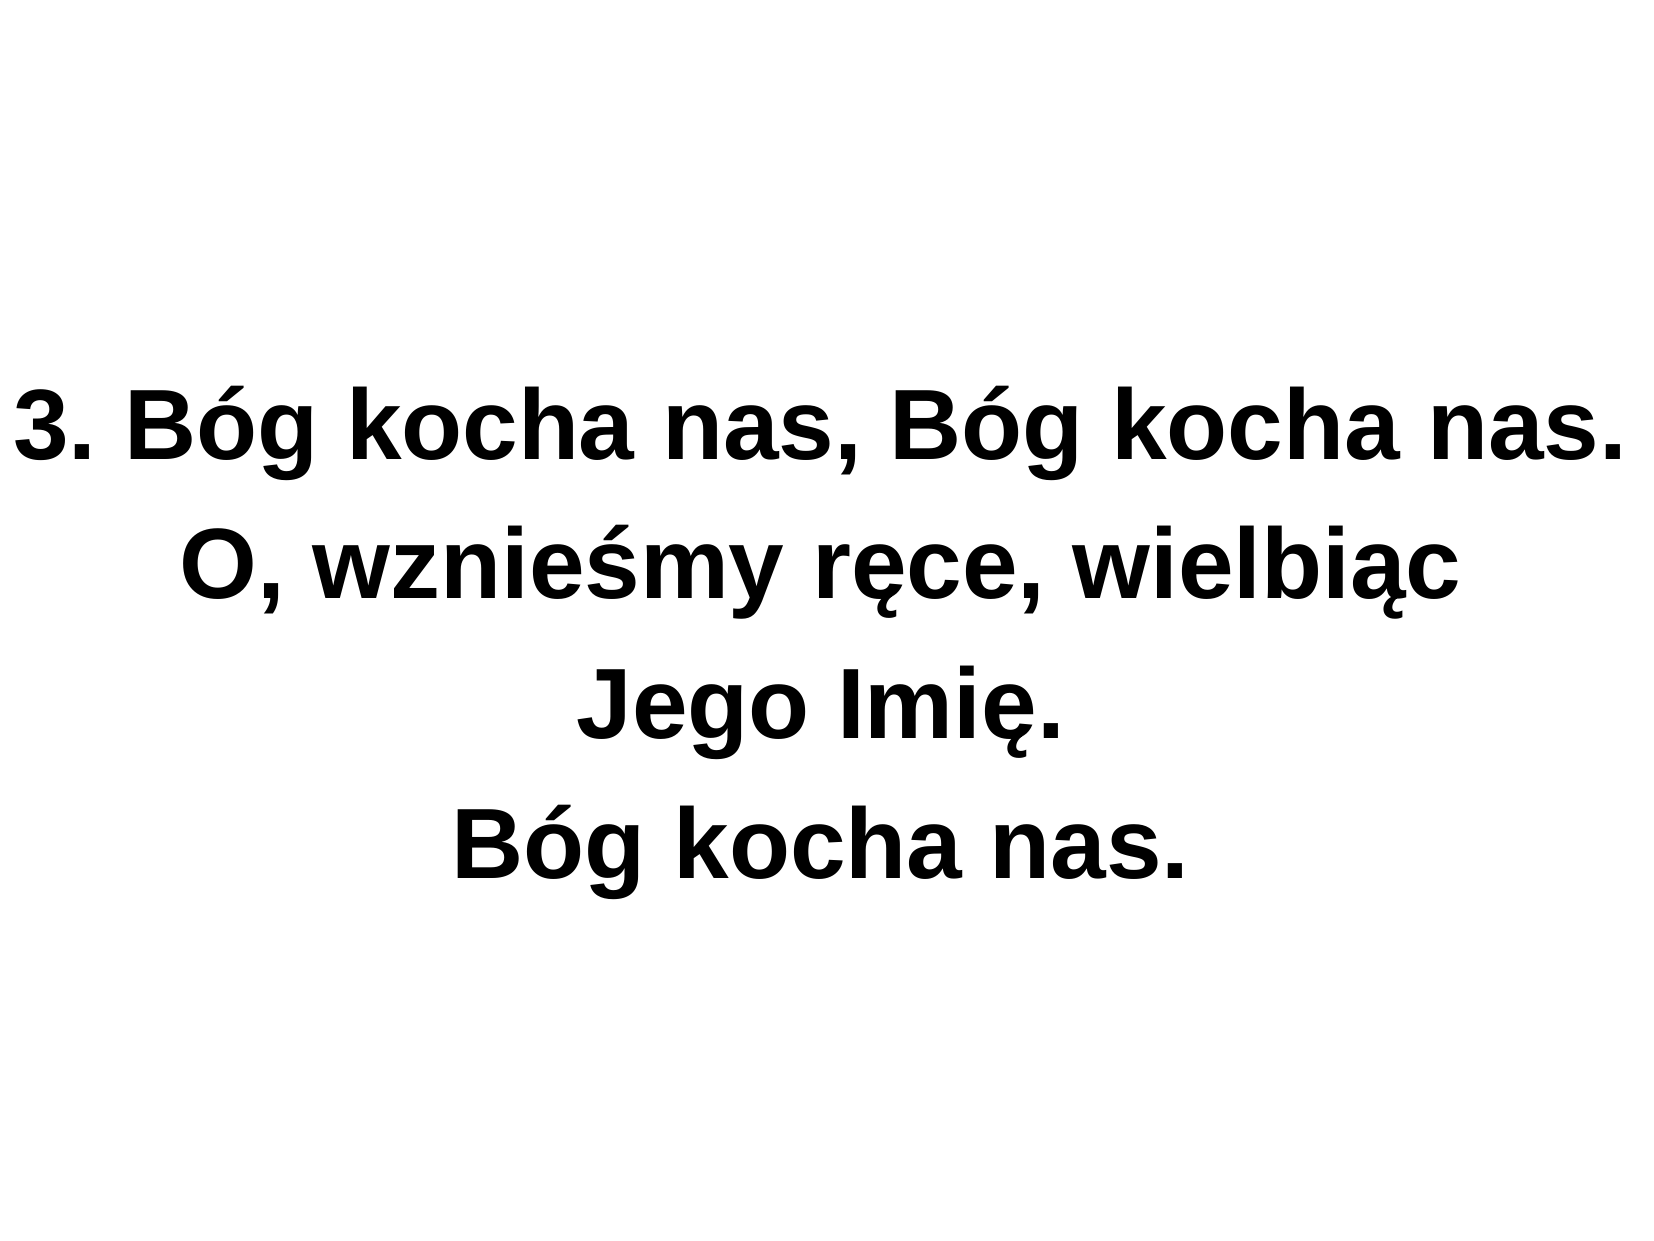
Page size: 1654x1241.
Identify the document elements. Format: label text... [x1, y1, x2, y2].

subtitle 3. Bóg kocha nas, Bóg kocha nas. O, wznieśmy ręce, wielbiąc Jego Imię. Bóg kocha nas. [0, 0, 1642, 1241]
